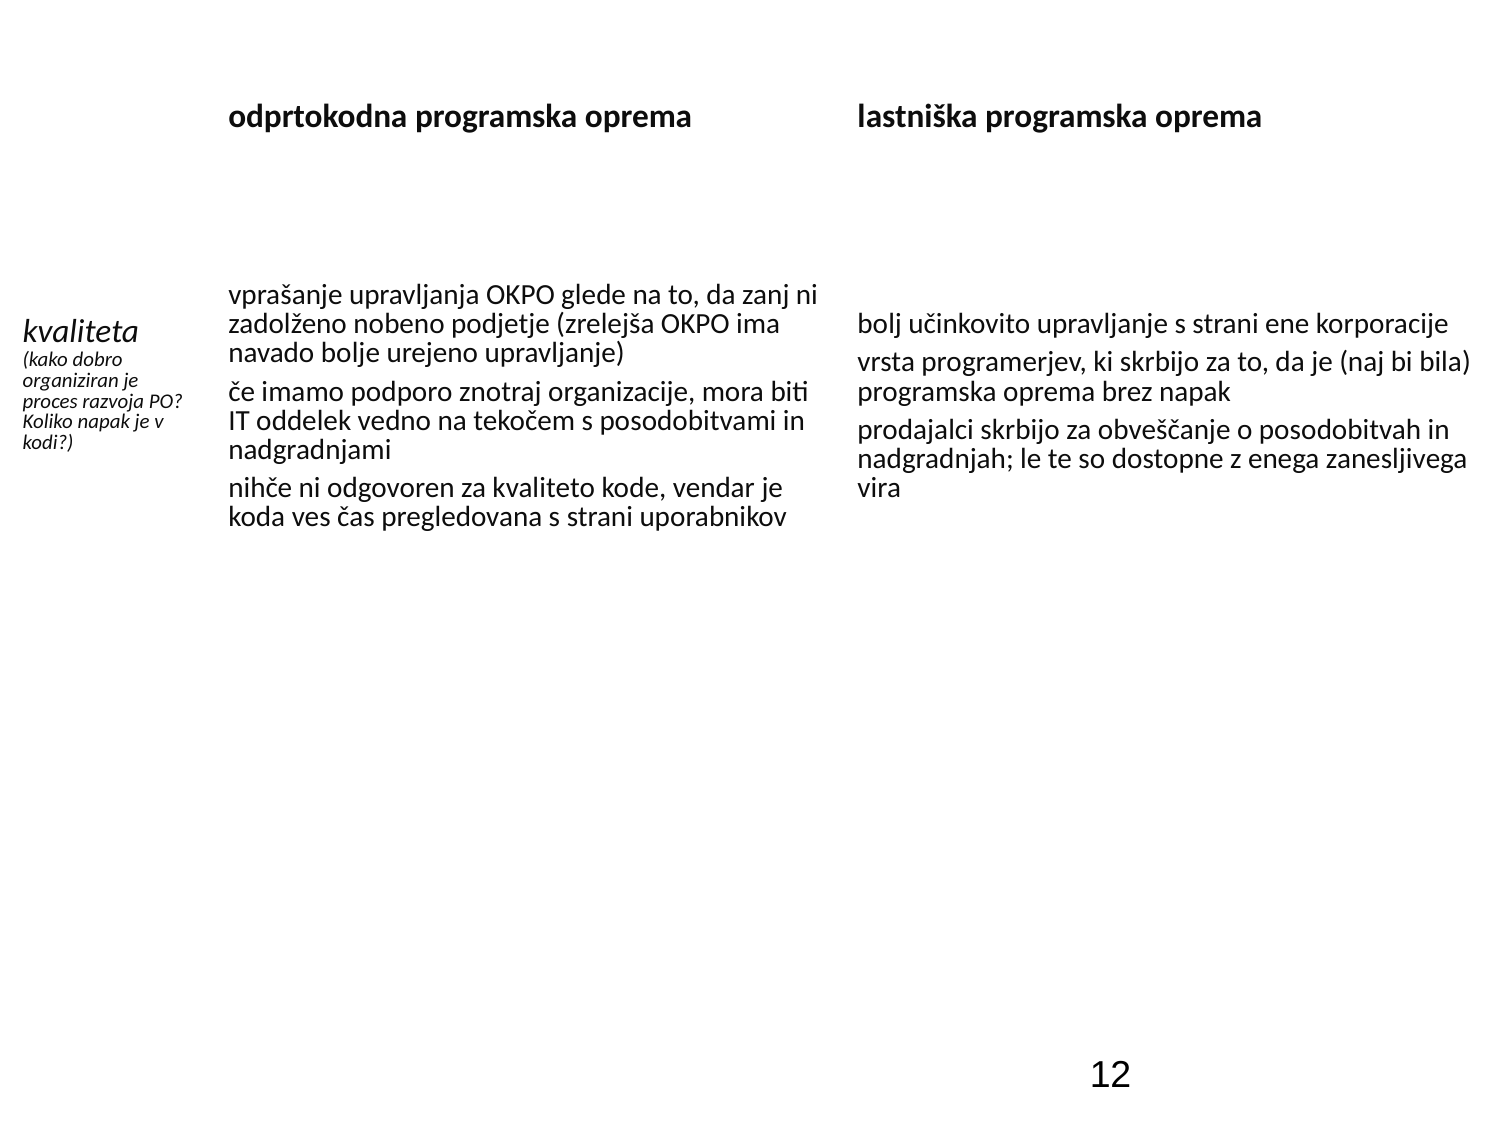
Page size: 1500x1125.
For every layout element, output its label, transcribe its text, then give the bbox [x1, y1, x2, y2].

table_cell kvaliteta (kako dobro organiziran je proces razvoja PO? Koliko napak je v kodi?) [8, 171, 213, 645]
slide_number <number> [1074, 1042, 1425, 1103]
table_header lastniška programska oprema [842, 66, 1494, 171]
table_cell bolj učinkovito upravljanje s strani ene korporacije vrsta programerjev, ki skrbijo za to, da je (naj bi bila) programska oprema brez napak prodajalci skrbijo za obveščanje o posodobitvah in nadgradnjah; le te so dostopne z enega zanesljivega vira [842, 171, 1494, 645]
table_header odprtokodna programska oprema [213, 66, 842, 171]
table_header [8, 66, 213, 171]
table_cell vprašanje upravljanja OKPO glede na to, da zanj ni zadolženo nobeno podjetje (zrelejša OKPO ima navado bolje urejeno upravljanje) če imamo podporo znotraj organizacije, mora biti IT oddelek vedno na tekočem s posodobitvami in nadgradnjami nihče ni odgovoren za kvaliteto kode, vendar je koda ves čas pregledovana s strani uporabnikov [213, 171, 842, 645]
